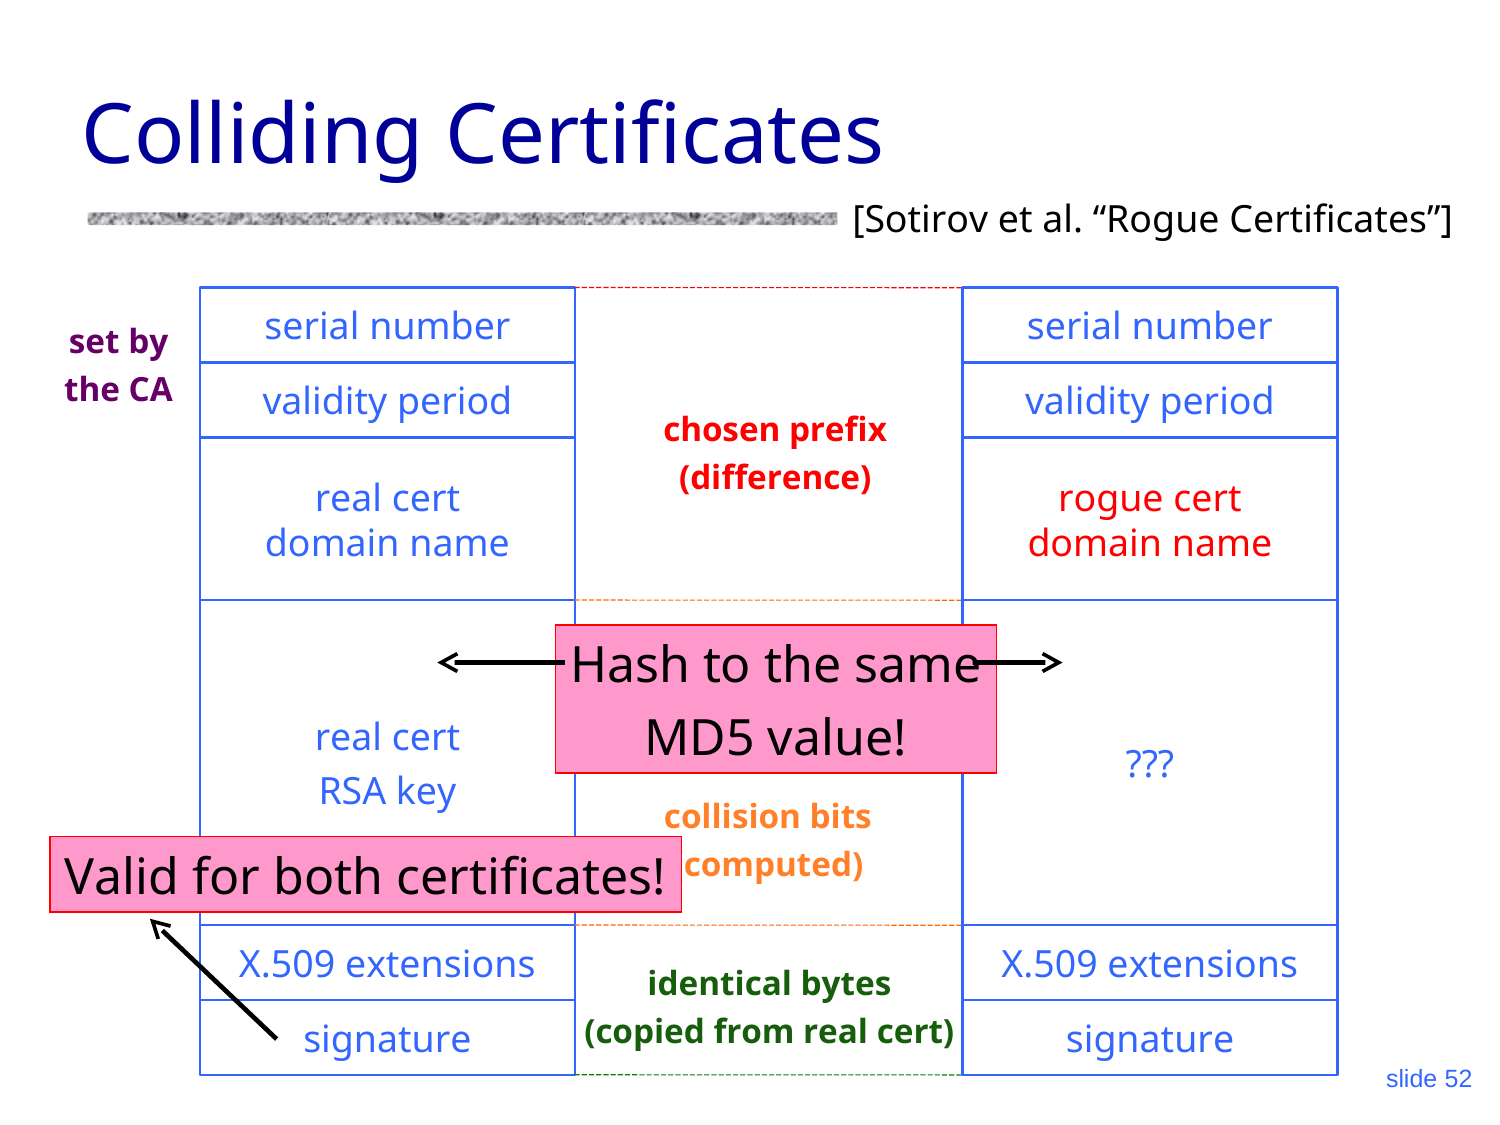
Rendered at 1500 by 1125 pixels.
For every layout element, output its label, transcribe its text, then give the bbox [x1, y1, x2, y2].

text_box collision bits (computed) [649, 787, 887, 892]
text_box identical bytes (copied from real cert) [569, 954, 962, 1058]
text_box validity period [200, 362, 576, 437]
text_box X.509 extensions [200, 924, 576, 999]
text_box real cert RSA key [200, 599, 576, 836]
text_box real cert RSA key [200, 913, 576, 924]
text_box set by the CA [49, 312, 189, 417]
text_box Valid for both certificates! [50, 836, 682, 913]
text_box Hash to the same MD5 value! [555, 624, 997, 773]
text_box [Sotirov et al. “Rogue Certificates”] [837, 187, 1469, 248]
title Colliding Certificates [66, 37, 1342, 188]
text_box chosen prefix (difference) [648, 399, 903, 504]
text_box validity period [962, 362, 1338, 437]
text_box signature [962, 999, 1338, 1075]
text_box rogue cert domain name [962, 437, 1338, 599]
picture [87, 212, 837, 226]
text_box serial number [962, 287, 1338, 362]
text_box ??? [962, 599, 1338, 924]
text_box serial number [200, 287, 576, 362]
text_box X.509 extensions [200, 971, 229, 999]
text_box real cert domain name [200, 437, 576, 599]
text_box signature [200, 999, 576, 1075]
text_box X.509 extensions [962, 924, 1338, 999]
text_box slide <number> [1174, 1025, 1488, 1101]
